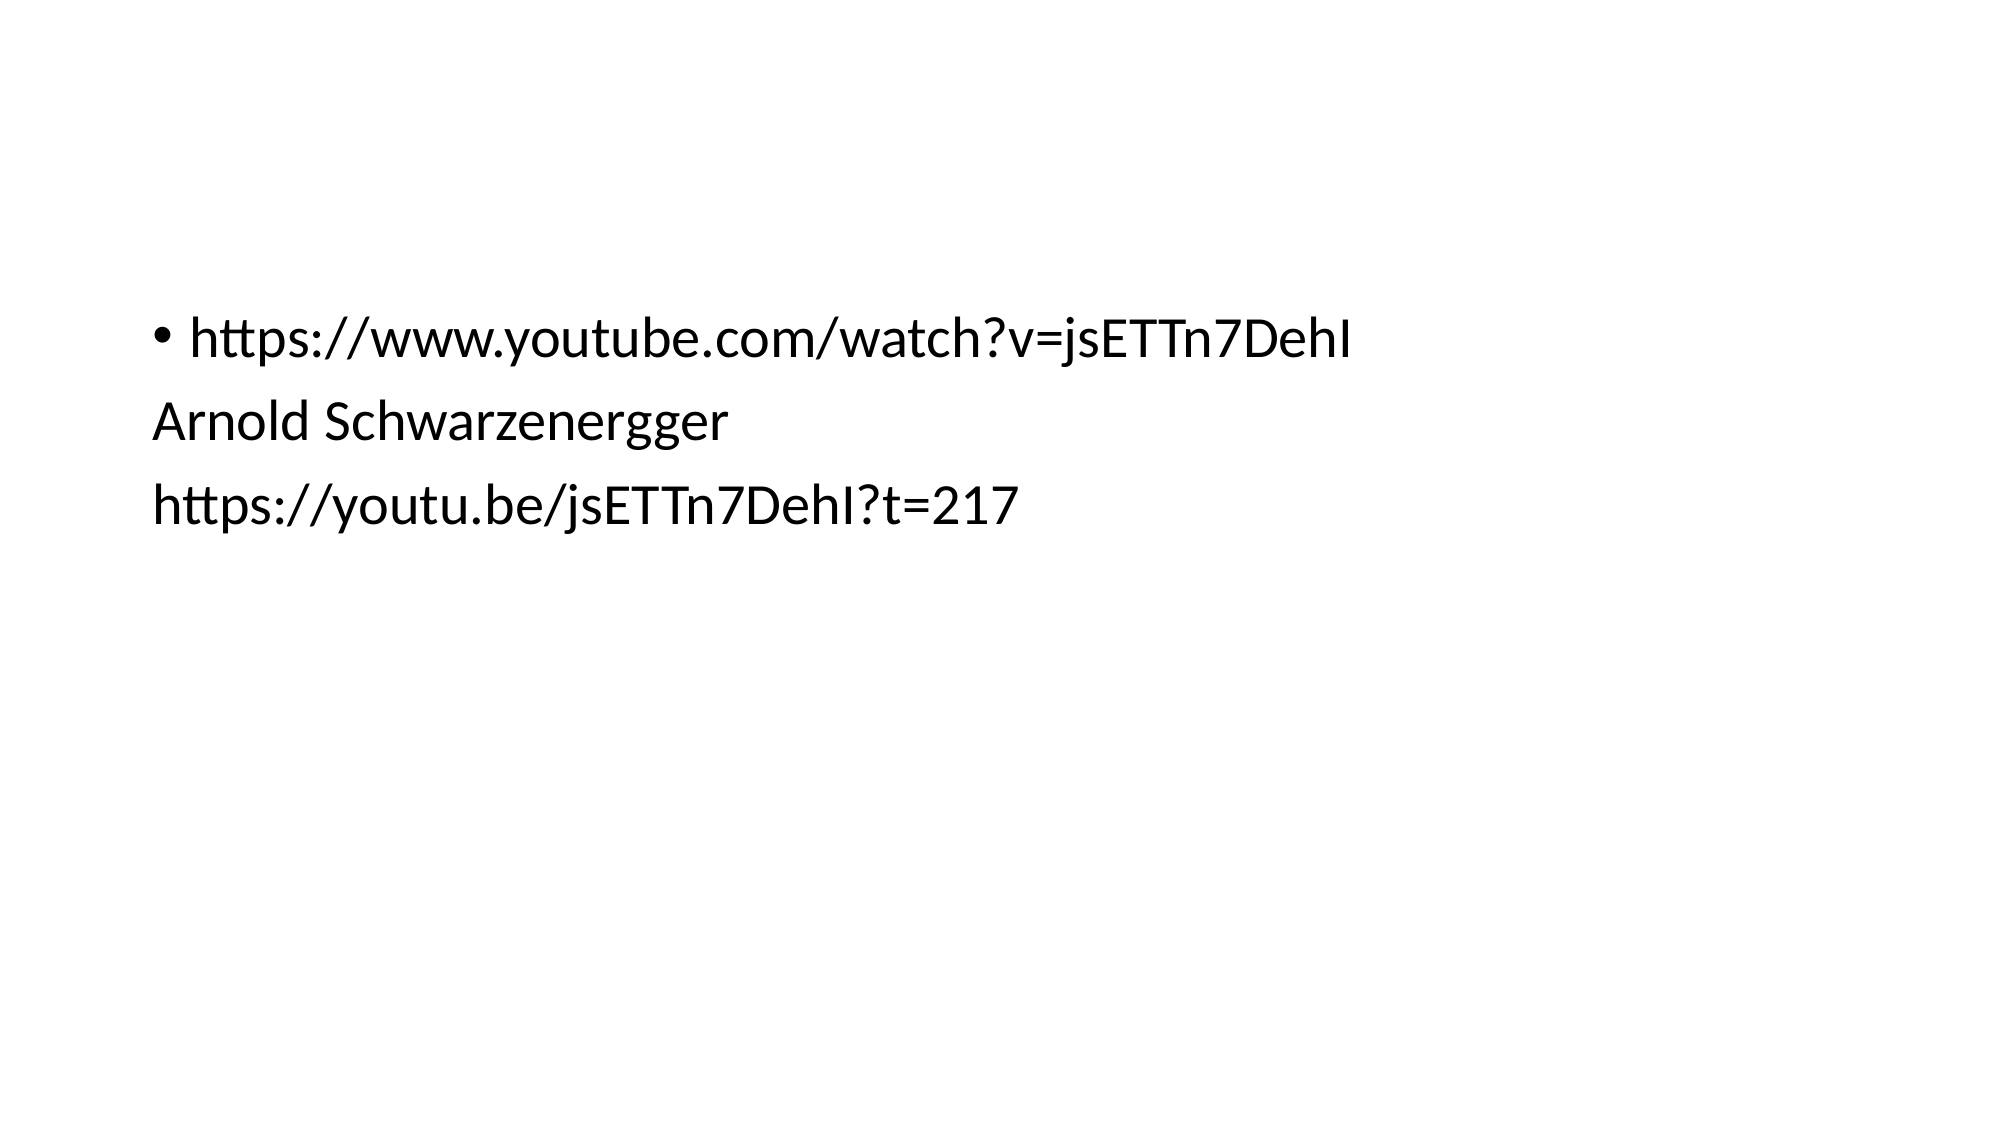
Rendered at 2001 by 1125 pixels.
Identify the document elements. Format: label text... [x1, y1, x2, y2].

list https://www.youtube.com/watch?v=jsETTn7DehI Arnold Schwarzenergger https://youtu.be/jsETTn7DehI?t=217 [137, 299, 1863, 1014]
